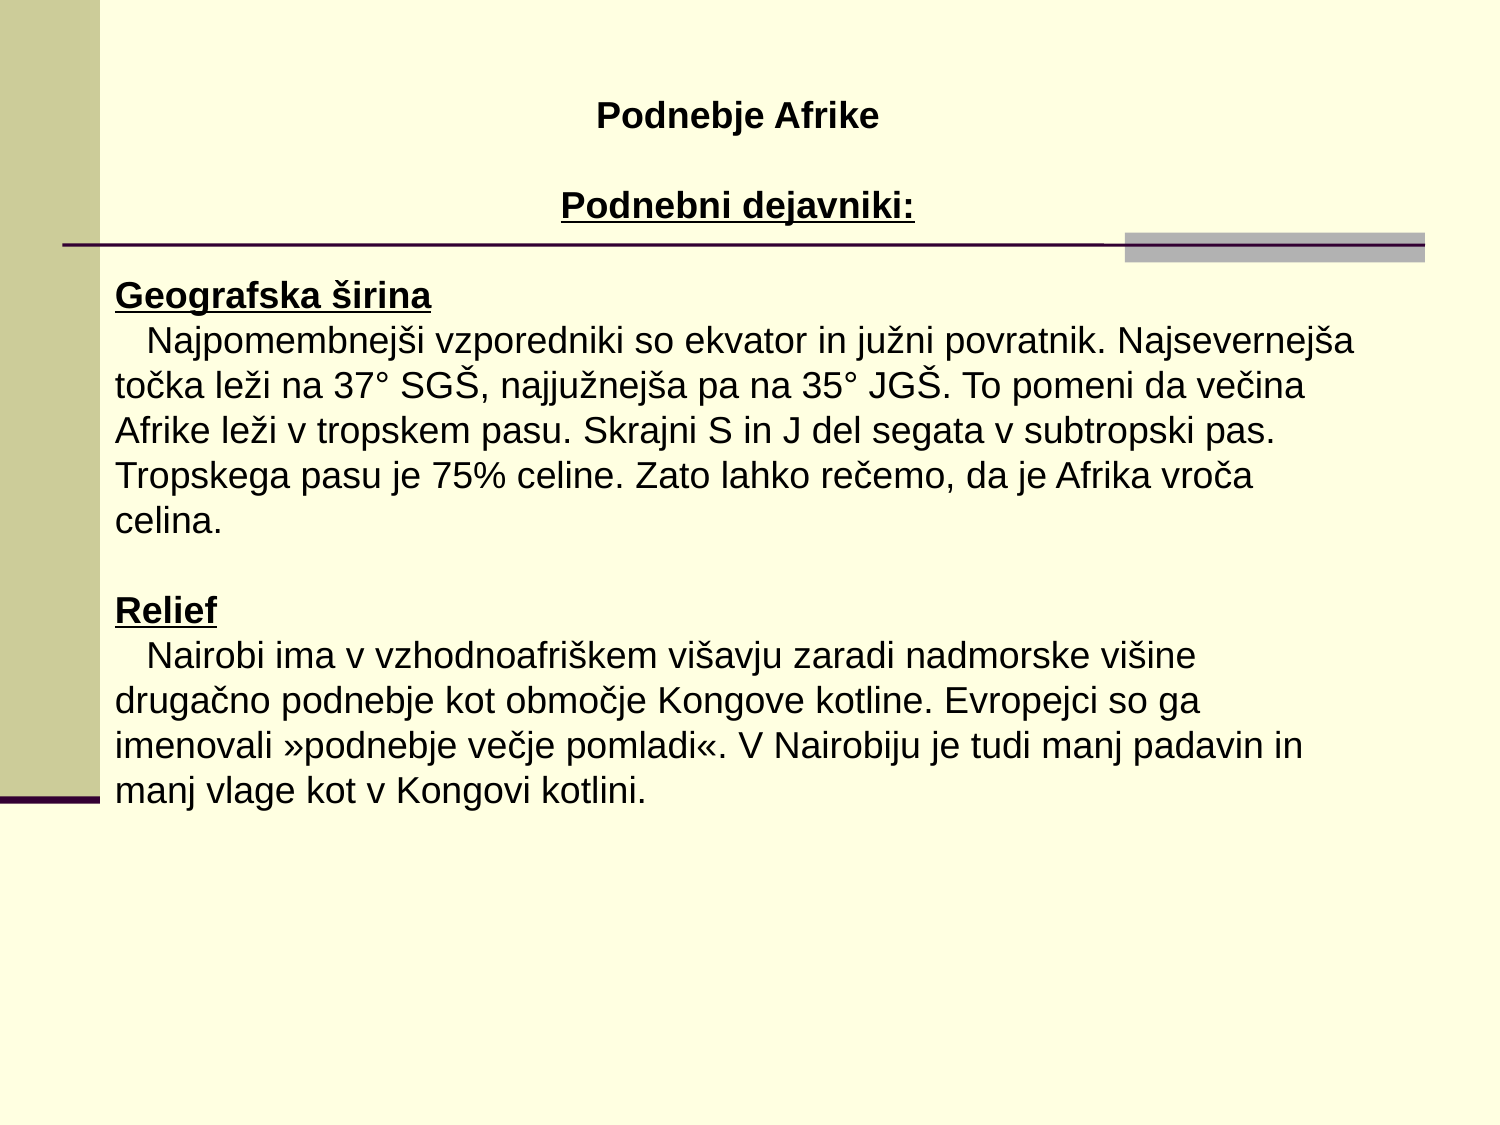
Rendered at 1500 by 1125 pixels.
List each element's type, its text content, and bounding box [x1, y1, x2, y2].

text_box Podnebje Afrike Podnebni dejavniki: Geografska širina Najpomembnejši vzporedniki so ekvator in južni povratnik. Najsevernejša točka leži na 37° SGŠ, najjužnejša pa na 35° JGŠ. To pomeni da večina Afrike leži v tropskem pasu. Skrajni S in J del segata v subtropski pas. Tropskega pasu je 75% celine. Zato lahko rečemo, da je Afrika vroča celina. Relief Nairobi ima v vzhodnoafriškem višavju zaradi nadmorske višine drugačno podnebje kot območje Kongove kotline. Evropejci so ga imenovali »podnebje večje pomladi«. V Nairobiju je tudi manj padavin in manj vlage kot v Kongovi kotlini. [100, 78, 1376, 863]
